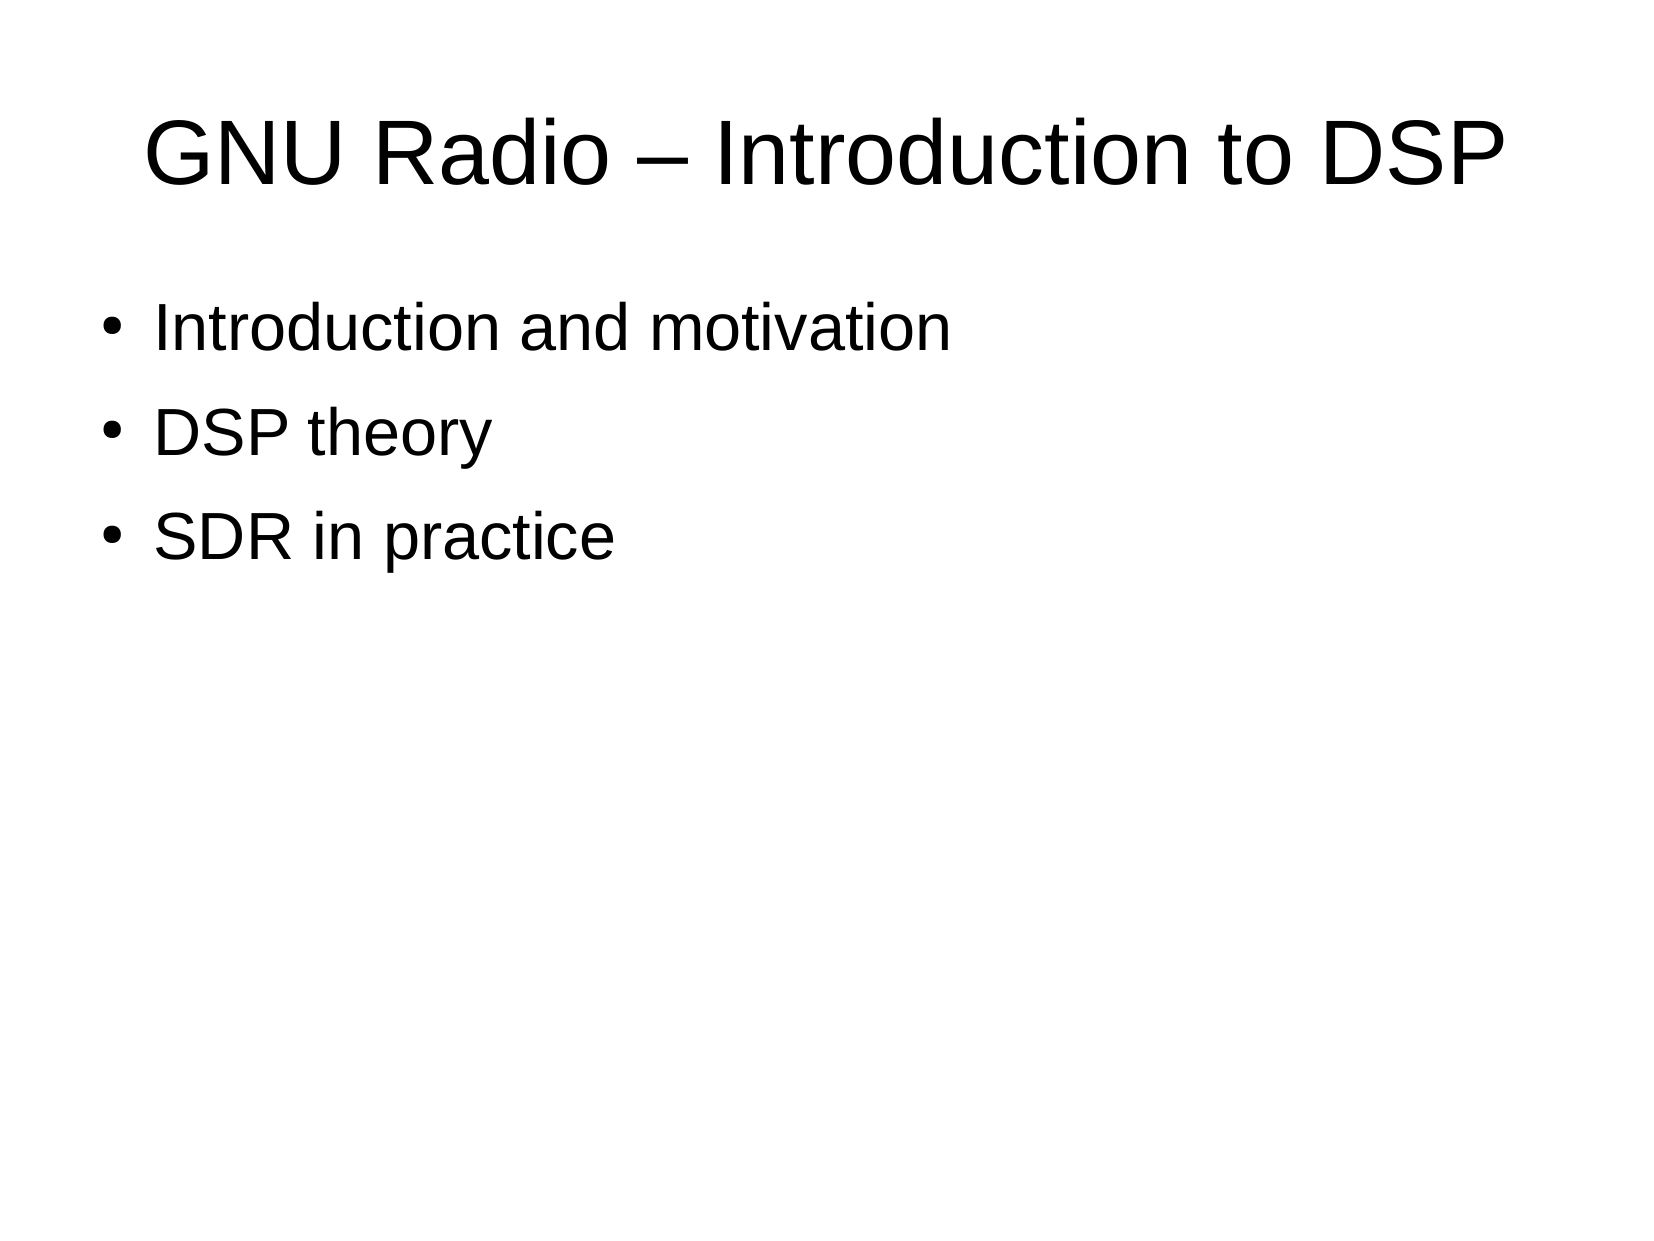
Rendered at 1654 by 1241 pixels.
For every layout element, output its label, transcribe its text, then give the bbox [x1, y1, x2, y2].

title GNU Radio – Introduction to DSP [82, 49, 1571, 257]
list Introduction and motivation DSP theory SDR in practice [82, 290, 1571, 1010]
